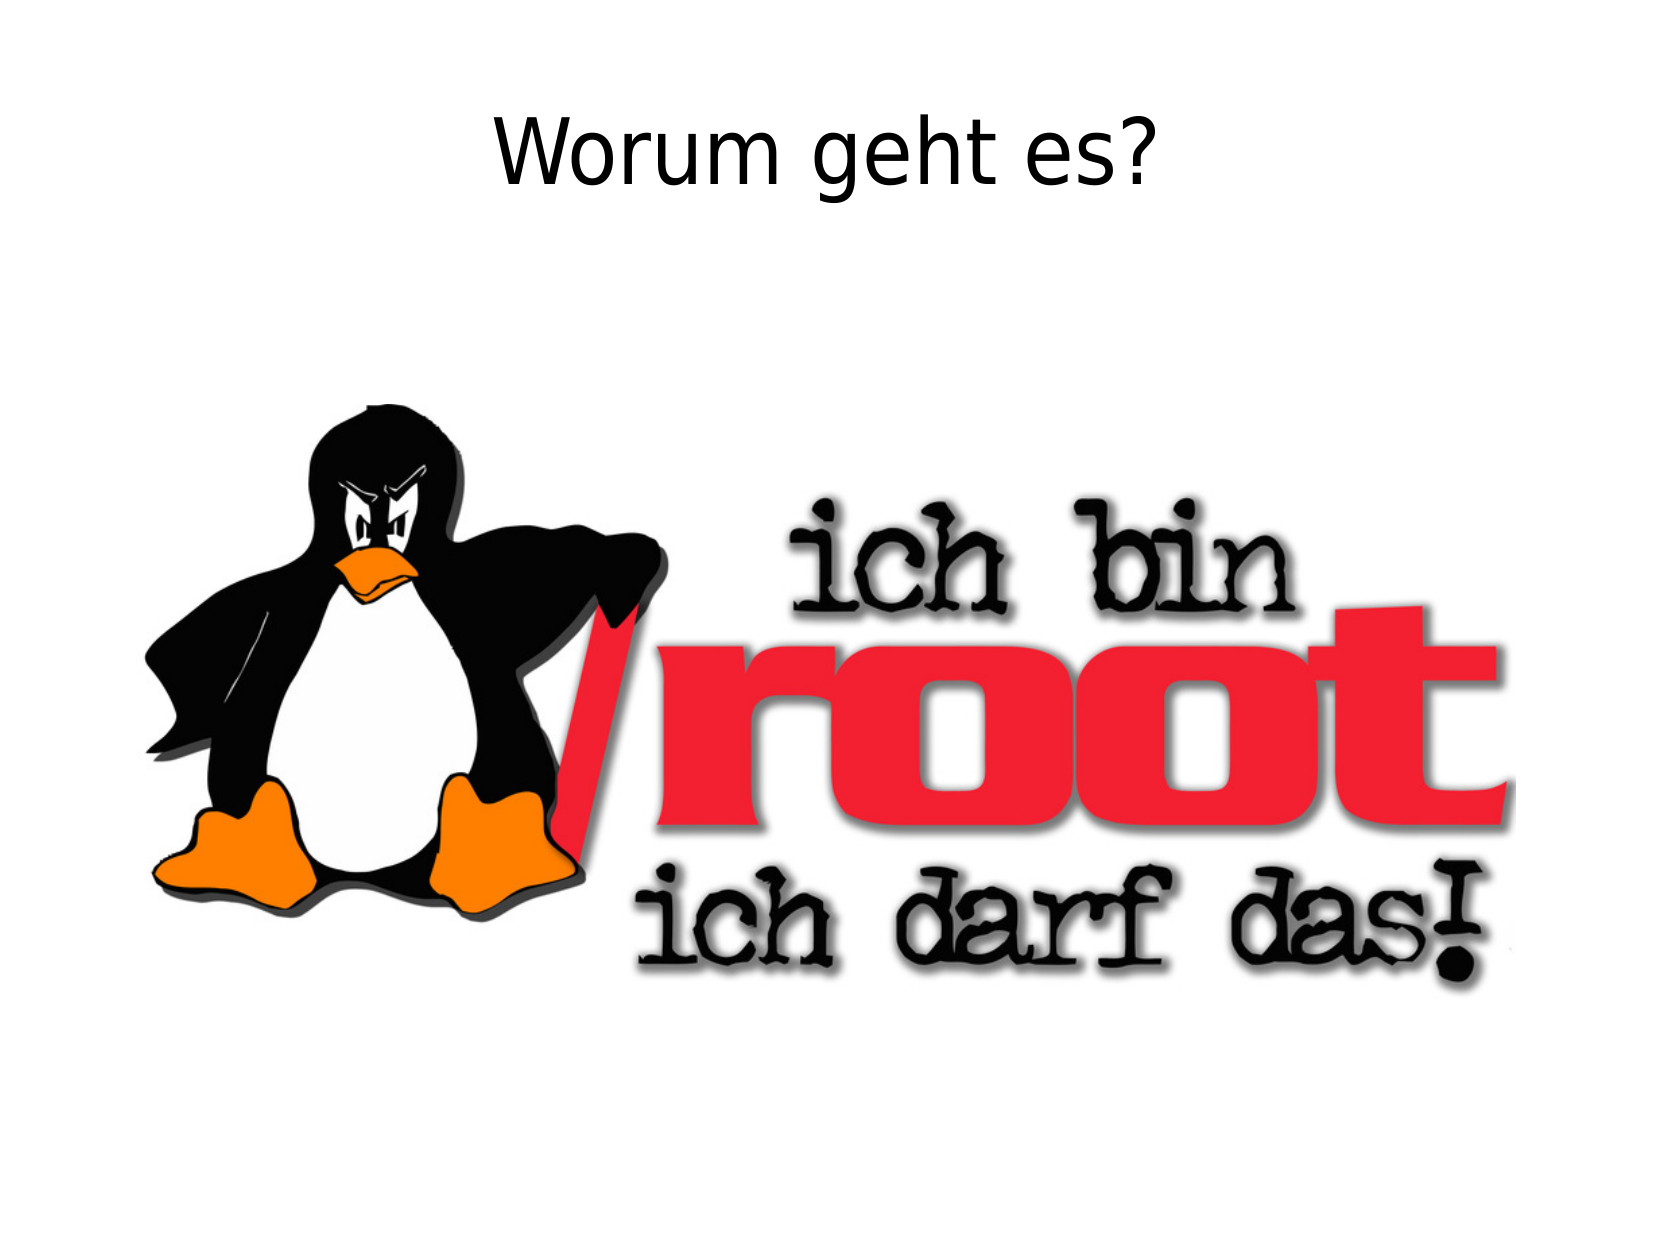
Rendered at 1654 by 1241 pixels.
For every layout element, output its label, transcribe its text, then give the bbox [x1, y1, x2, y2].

title Worum geht es? [82, 49, 1571, 257]
picture [136, 404, 1516, 999]
